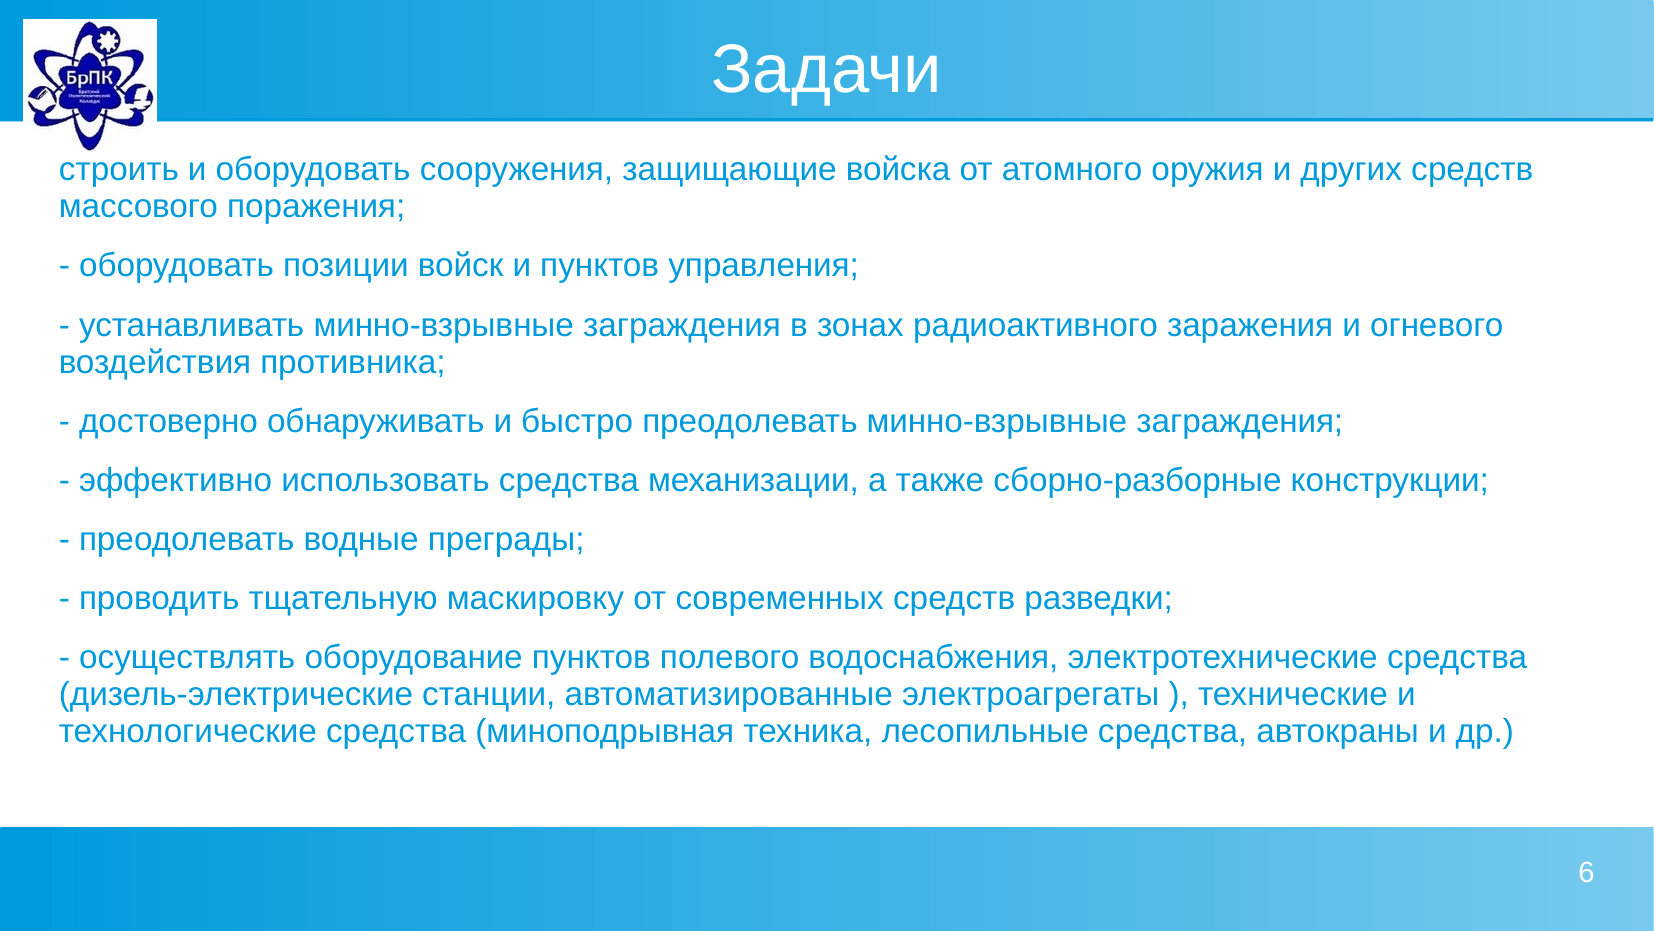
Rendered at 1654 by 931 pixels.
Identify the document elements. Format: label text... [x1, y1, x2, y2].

picture [23, 20, 157, 152]
list строить и оборудовать сооружения, защищающие войска от атомного оружия и других средств массового поражения; - оборудовать позиции войск и пунктов управления; - устанавливать минно-взрывные заграждения в зонах радиоактивного заражения и огневого воздействия противника; - достоверно обнаруживать и быстро преодолевать минно-взрывные заграждения; - эффективно использовать средства механизации, а также сборно-разборные конструкции; - преодолевать водные преграды; - проводить тщательную маскировку от современных средств разведки; - осуществлять оборудование пунктов полевого водоснабжения, электротехнические средства (дизель-электрические станции, автоматизированные электроагрегаты ), технические и технологические средства (миноподрывная техника, лесопильные средства, автокраны и др.) [59, 150, 1595, 768]
title Задачи [157, 29, 1595, 108]
